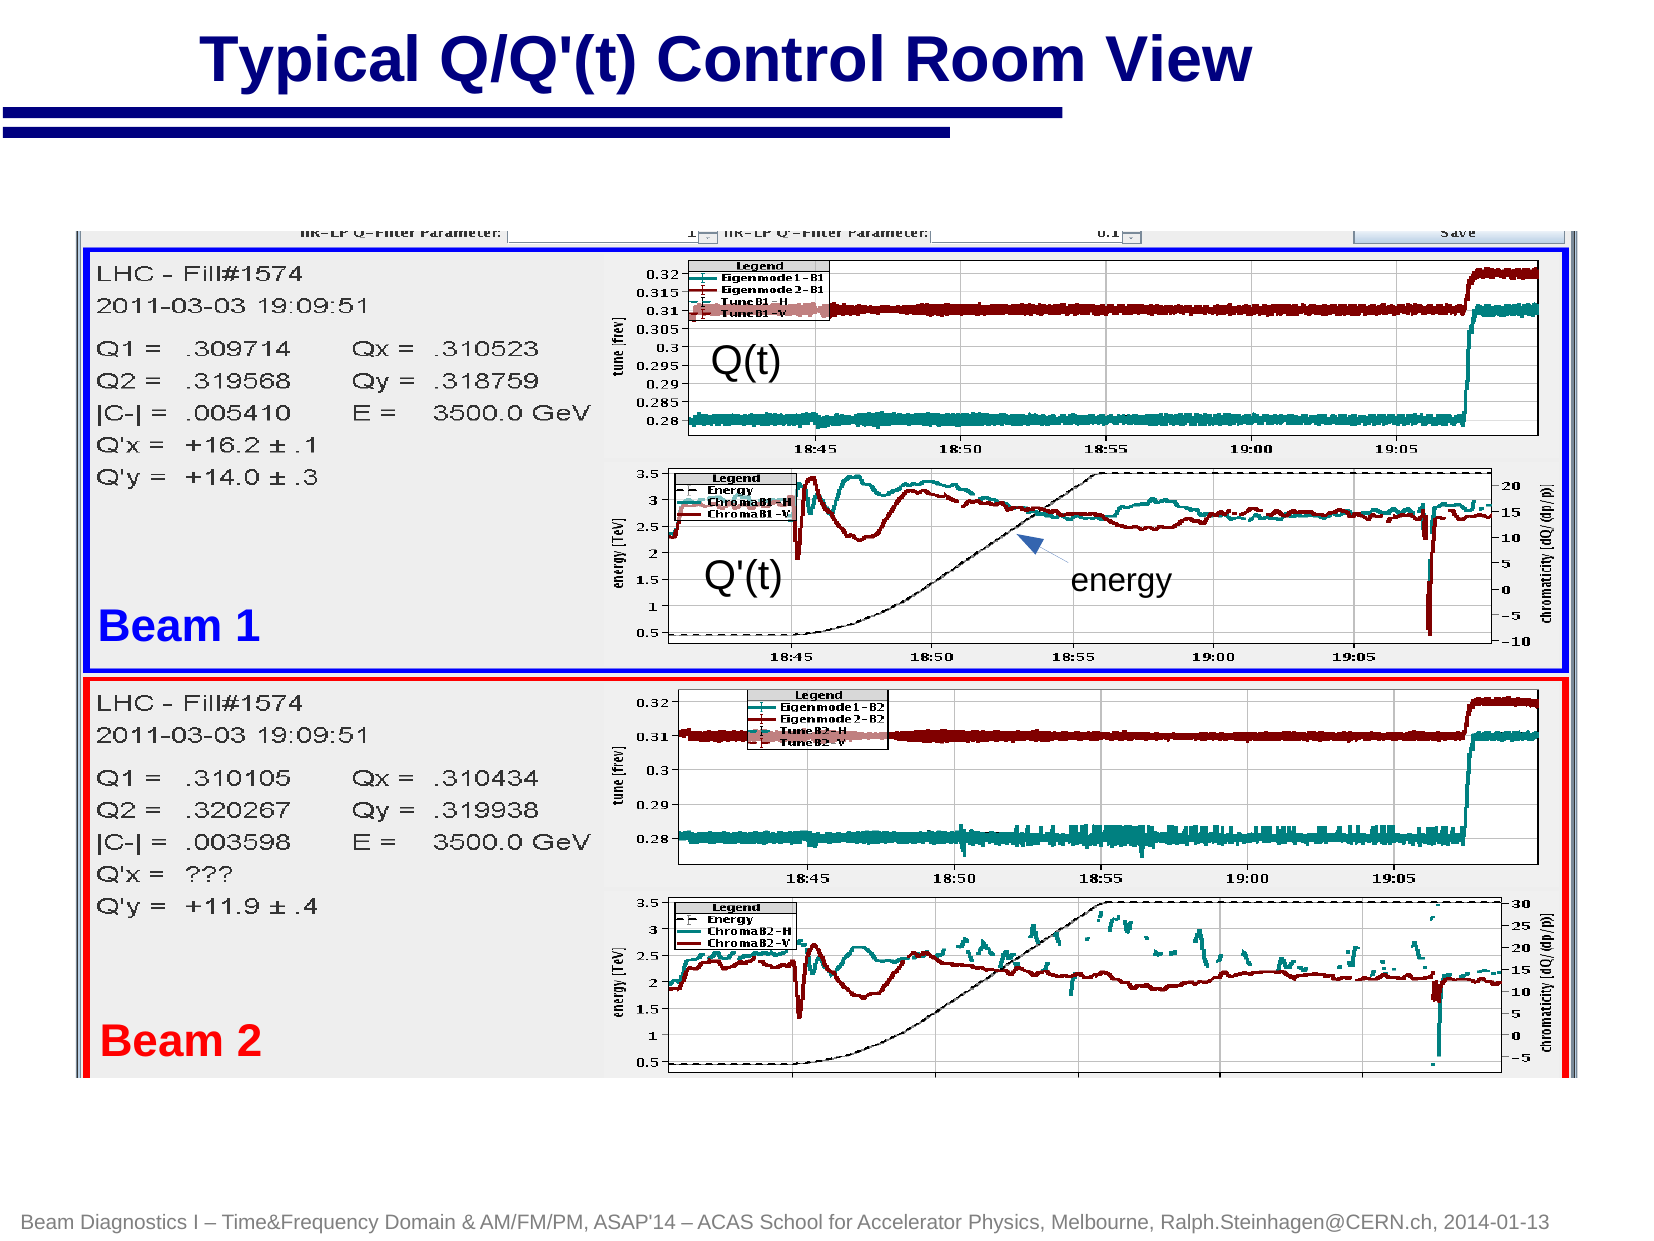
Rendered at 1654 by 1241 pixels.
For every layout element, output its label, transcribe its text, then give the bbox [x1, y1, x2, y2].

text_box energy [1055, 553, 1201, 611]
text_box Q'(t) [689, 544, 802, 608]
title Typical Q/Q'(t) Control Room View [199, 0, 1435, 139]
text_box Q(t) [695, 329, 800, 393]
picture [75, 231, 1578, 1078]
text_box Beam 1 [83, 592, 354, 681]
text_box Beam 2 [84, 1007, 343, 1096]
